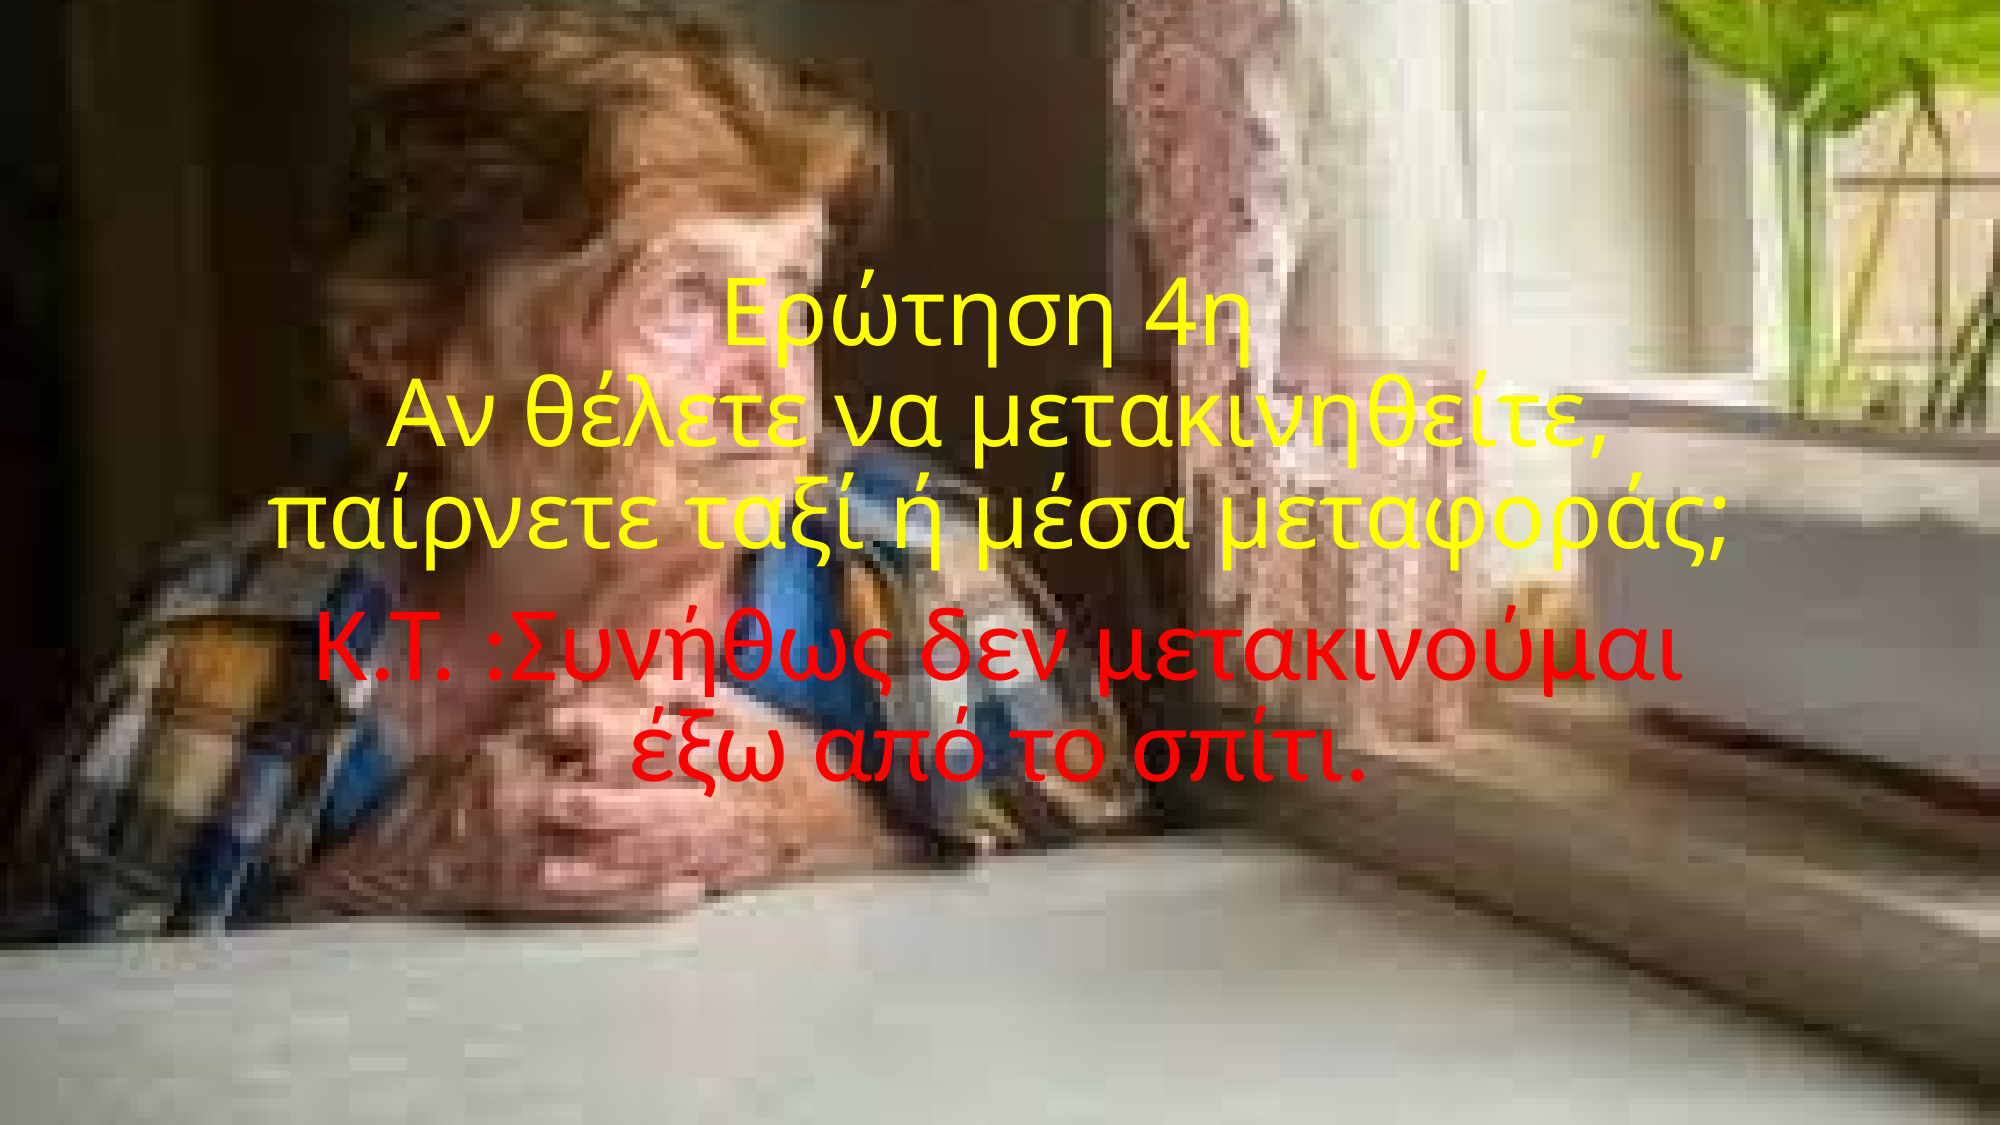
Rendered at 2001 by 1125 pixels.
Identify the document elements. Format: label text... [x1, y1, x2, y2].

subtitle Κ.Τ. :Συνήθως δεν μετακινούμαι έξω από το σπίτι. [249, 590, 1750, 863]
title Ερώτηση 4η Αν θέλετε να μετακινηθείτε, παίρνετε ταξί ή μέσα μεταφοράς; [249, 184, 1750, 576]
picture [0, 0, 2000, 1125]
